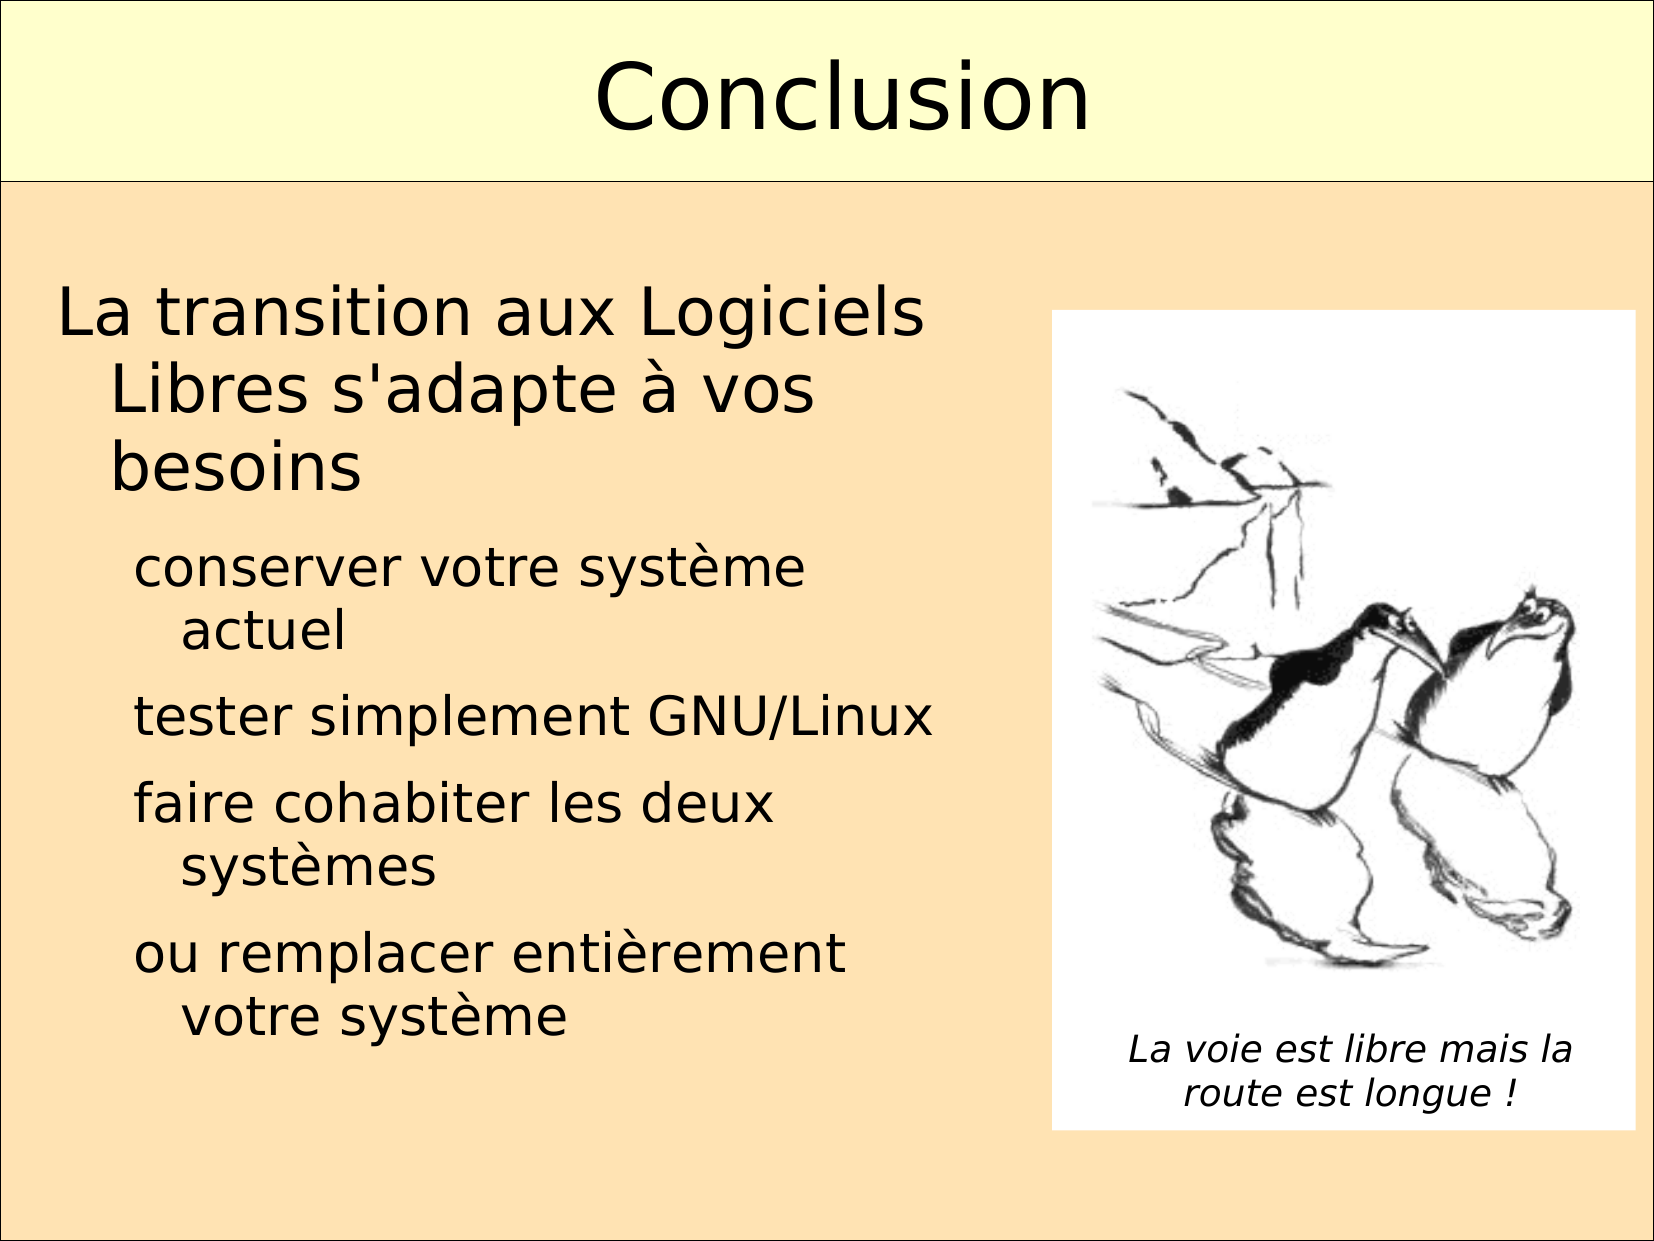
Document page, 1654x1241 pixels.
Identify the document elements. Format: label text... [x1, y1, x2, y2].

picture [1067, 369, 1580, 1006]
list La transition aux Logiciels Libres s'adapte à vos besoins conserver votre système actuel tester simplement GNU/Linux faire cohabiter les deux systèmes ou remplacer entièrement votre système [38, 273, 972, 1112]
text_box La voie est libre mais la route est longue ! [1081, 1020, 1622, 1123]
text_box [1052, 309, 1636, 1131]
title Conclusion [135, 43, 1552, 151]
